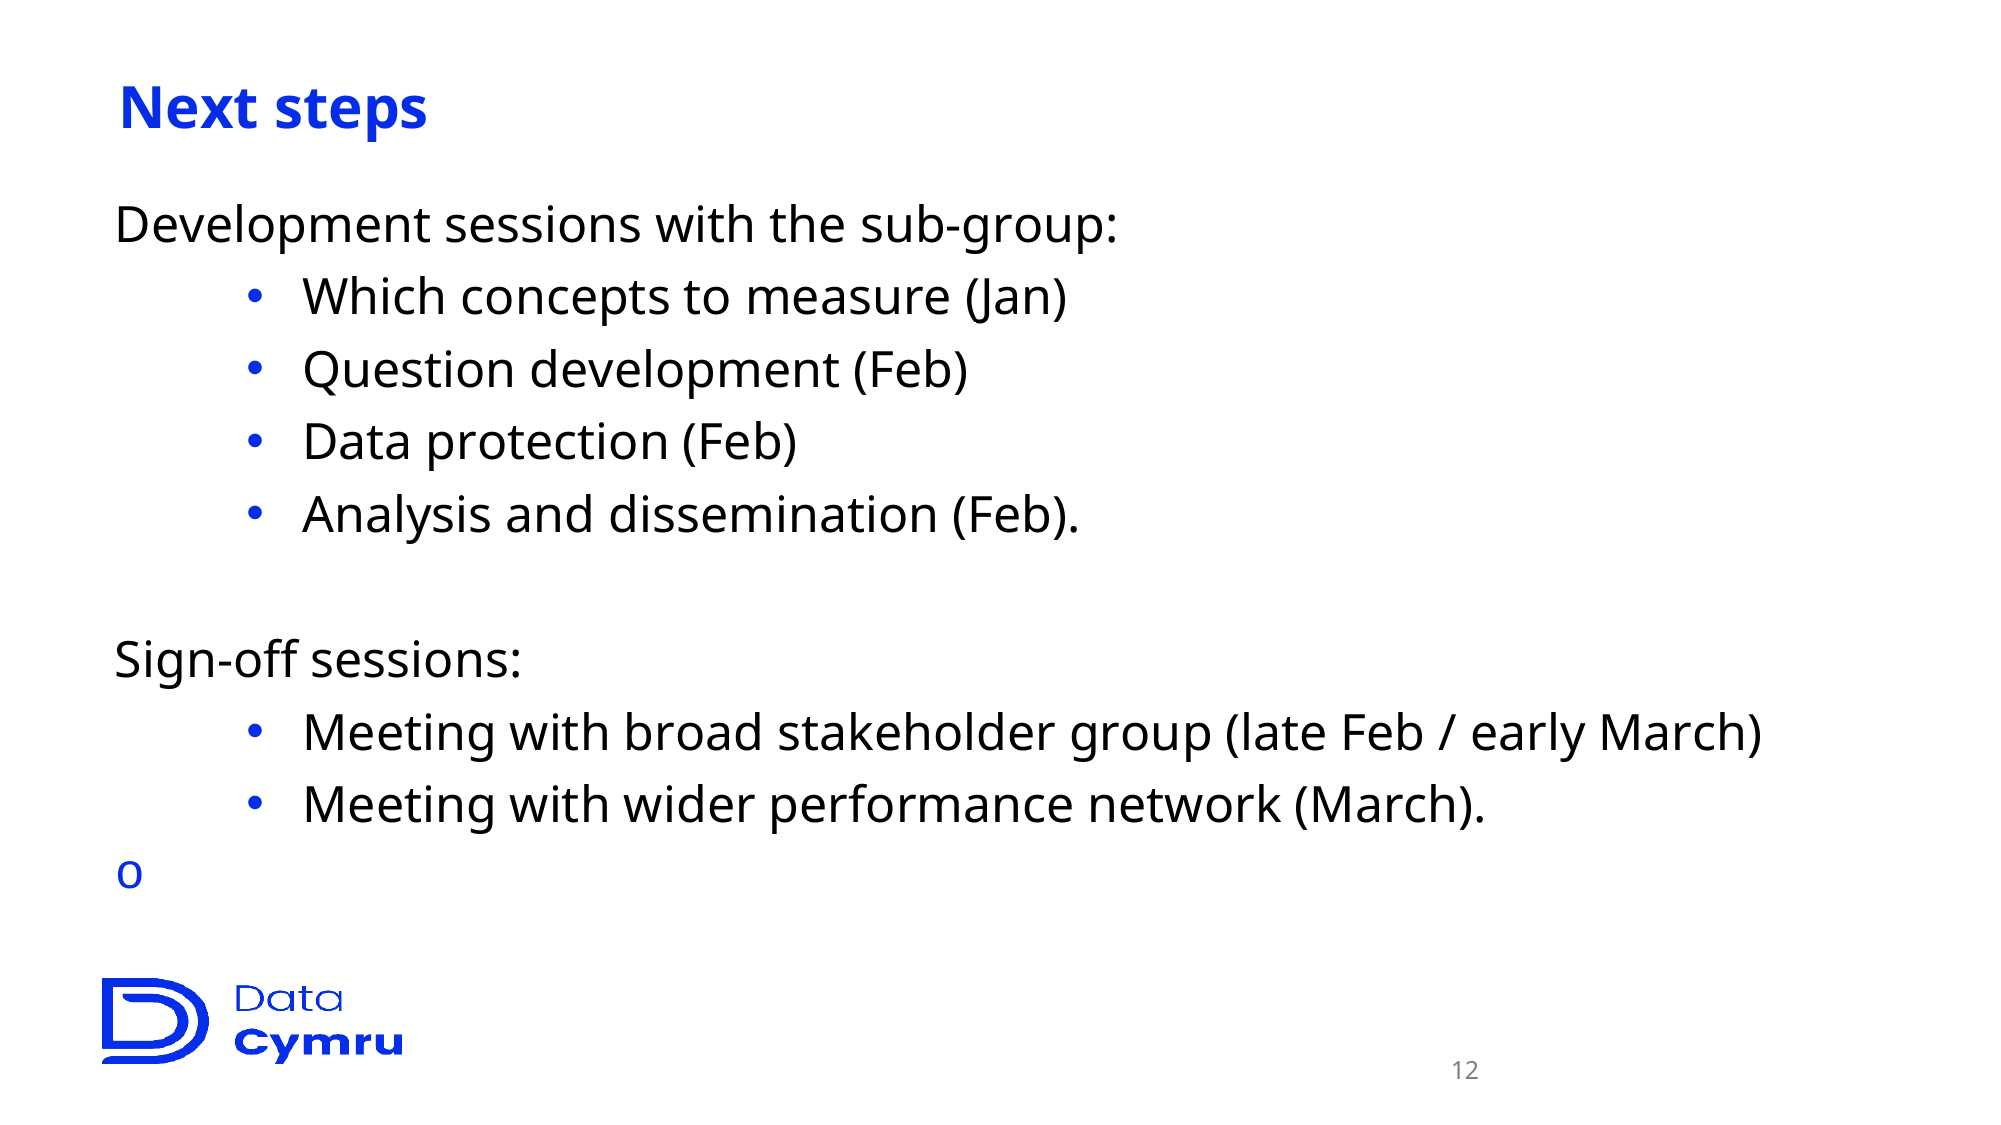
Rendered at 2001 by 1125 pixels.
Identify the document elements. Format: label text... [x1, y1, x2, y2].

text_box 12 [1435, 1046, 1903, 1083]
list Development sessions with the sub-group: Which concepts to measure (Jan) Question development (Feb) Data protection (Feb) Analysis and dissemination (Feb). Sign-off sessions: Meeting with broad stakeholder group (late Feb / early March) Meeting with wider performance network (March). [99, 184, 1900, 898]
title Next steps [103, 42, 1902, 169]
